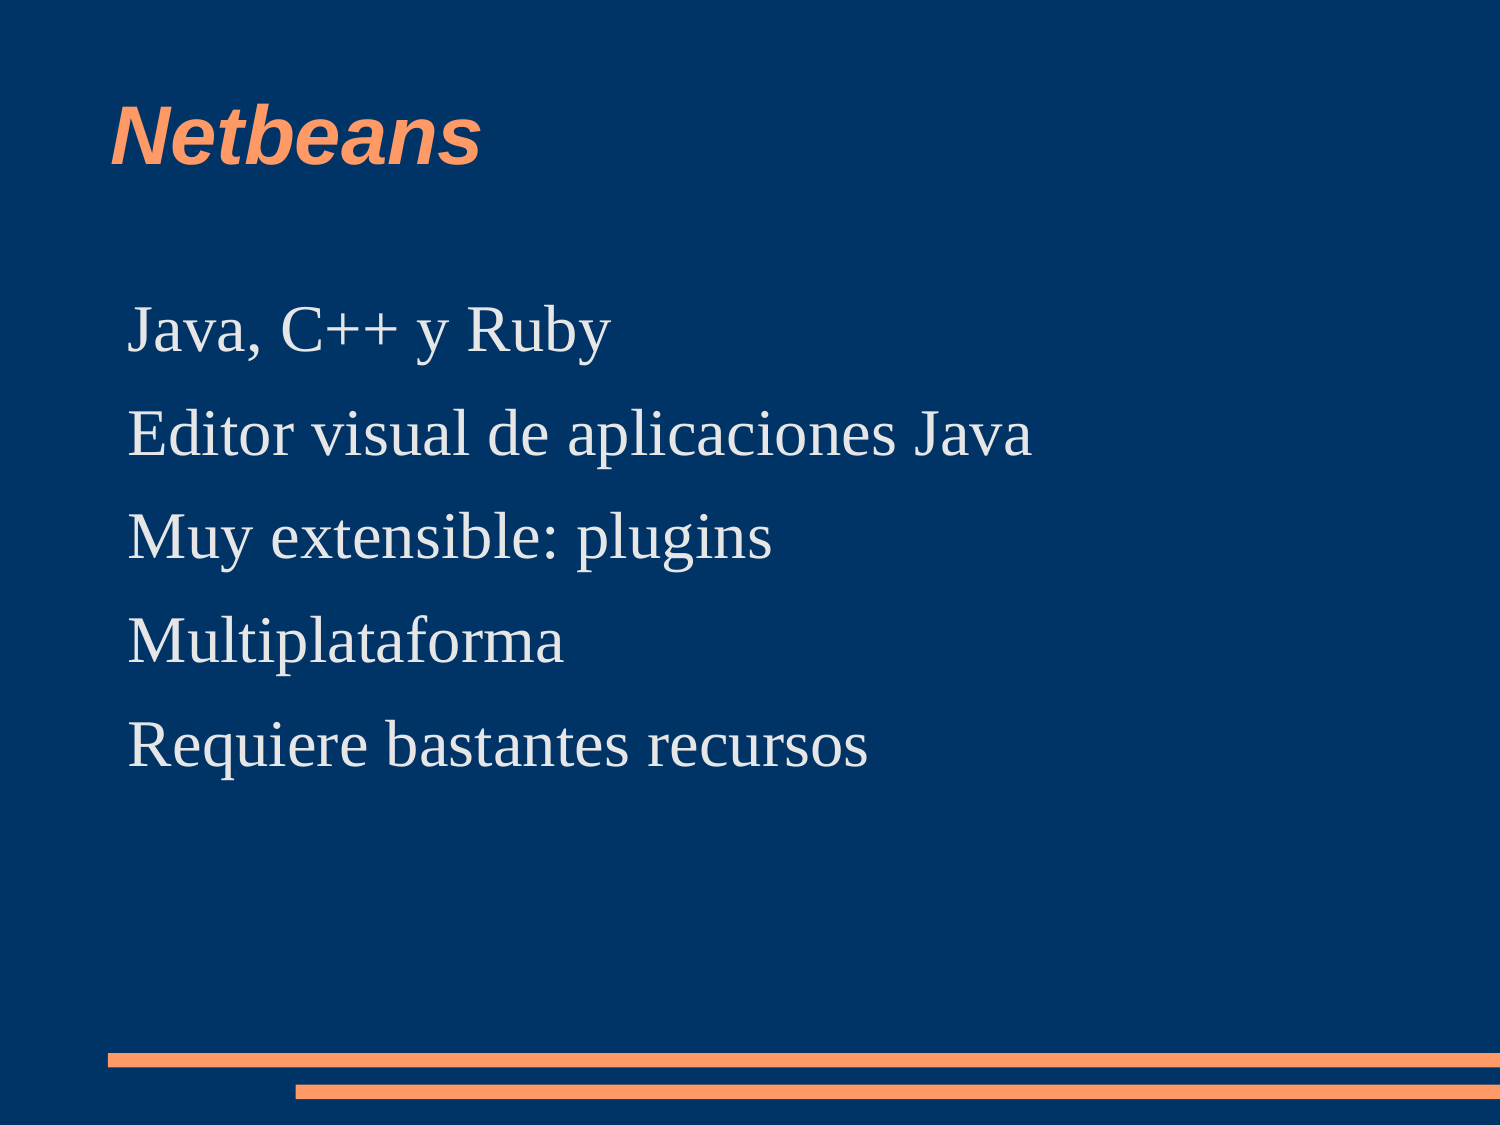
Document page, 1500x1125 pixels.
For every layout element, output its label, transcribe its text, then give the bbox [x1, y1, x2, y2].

title Netbeans [110, 41, 1392, 230]
list Java, C++ y Ruby Editor visual de aplicaciones Java Muy extensible: plugins Multiplataforma Requiere bastantes recursos [110, 292, 1416, 1027]
